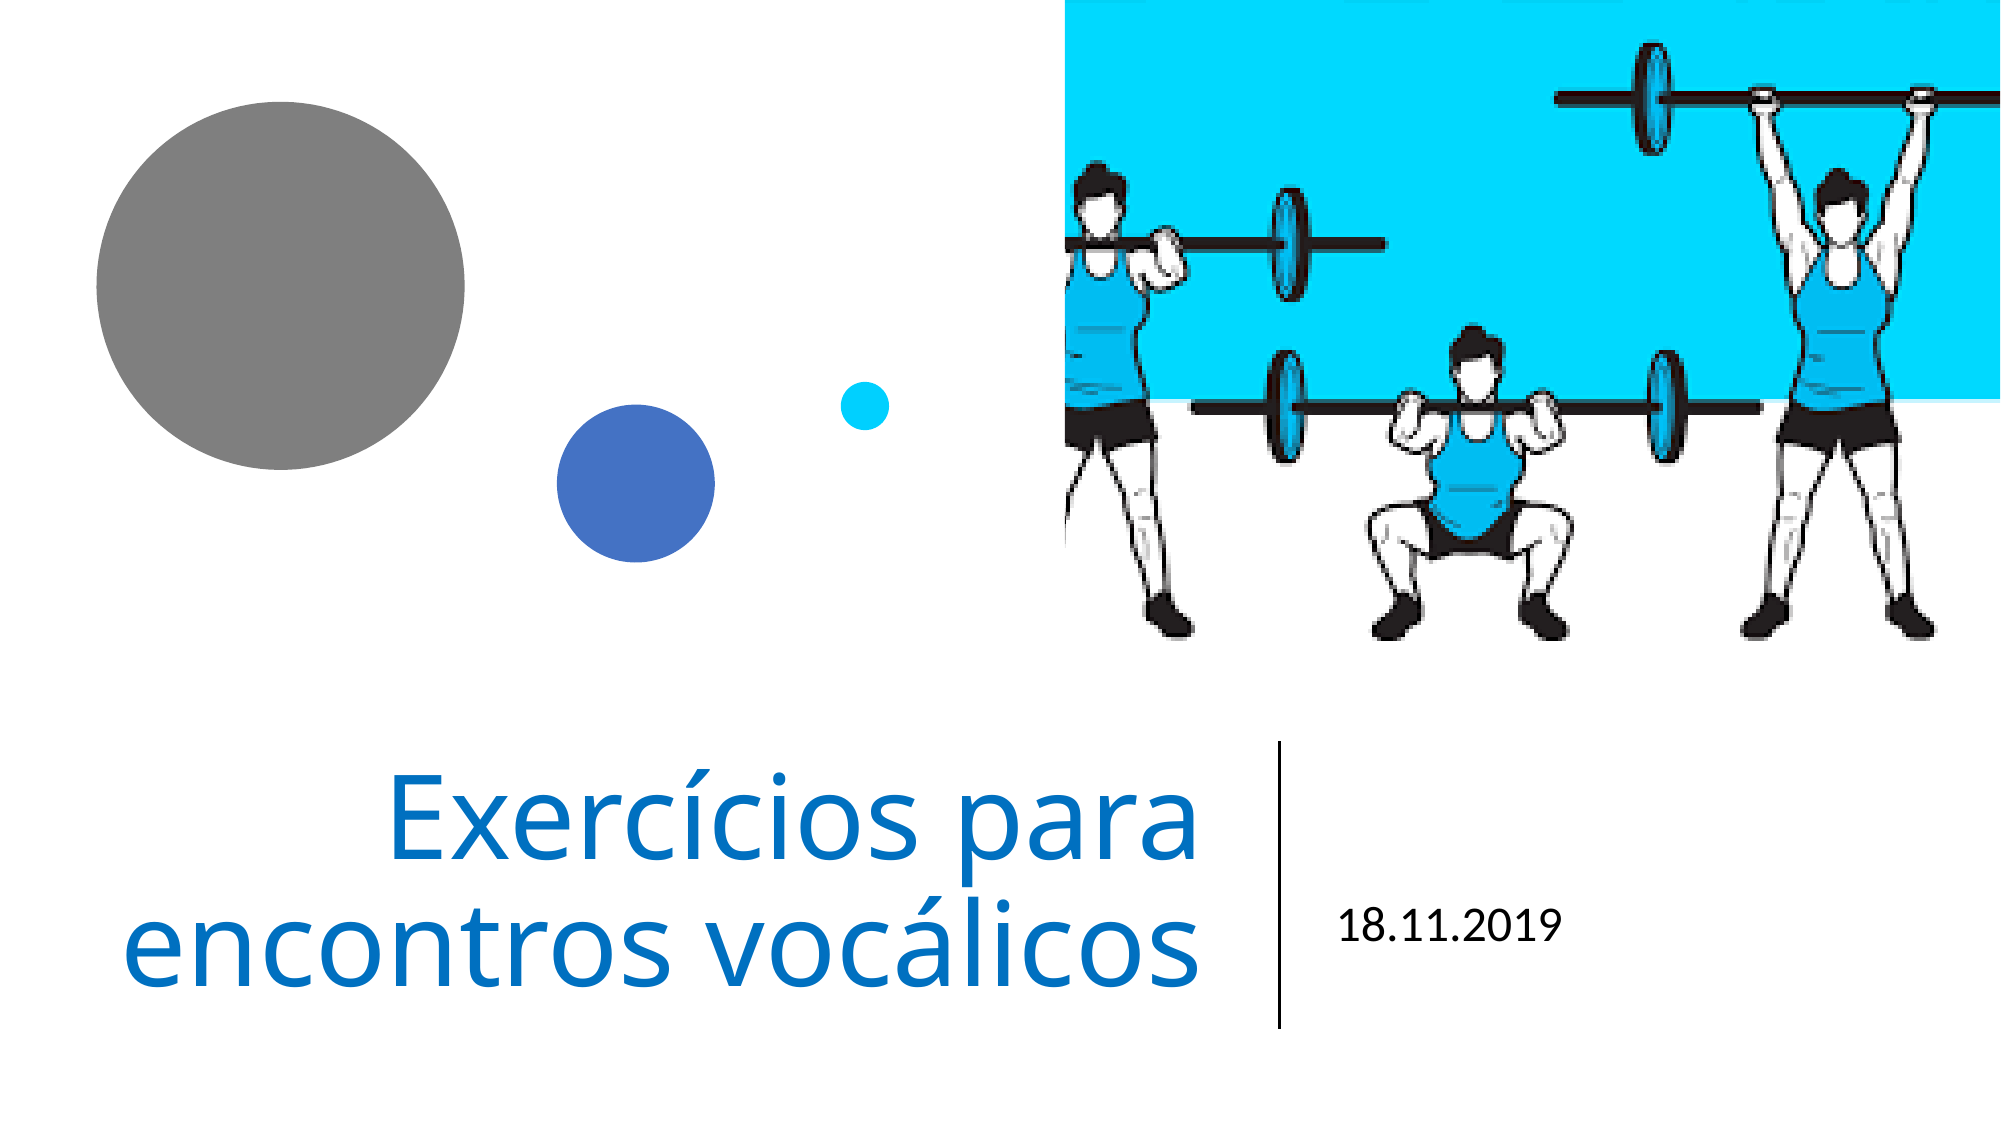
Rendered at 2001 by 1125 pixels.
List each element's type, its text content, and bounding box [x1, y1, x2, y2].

title Exercícios para encontros vocálicos [105, 742, 1244, 1028]
picture [1071, 384, 1101, 390]
picture [1065, 0, 2000, 666]
subtitle 18.11.2019 [1320, 742, 1848, 1028]
text_box [0, 0, 2000, 1125]
